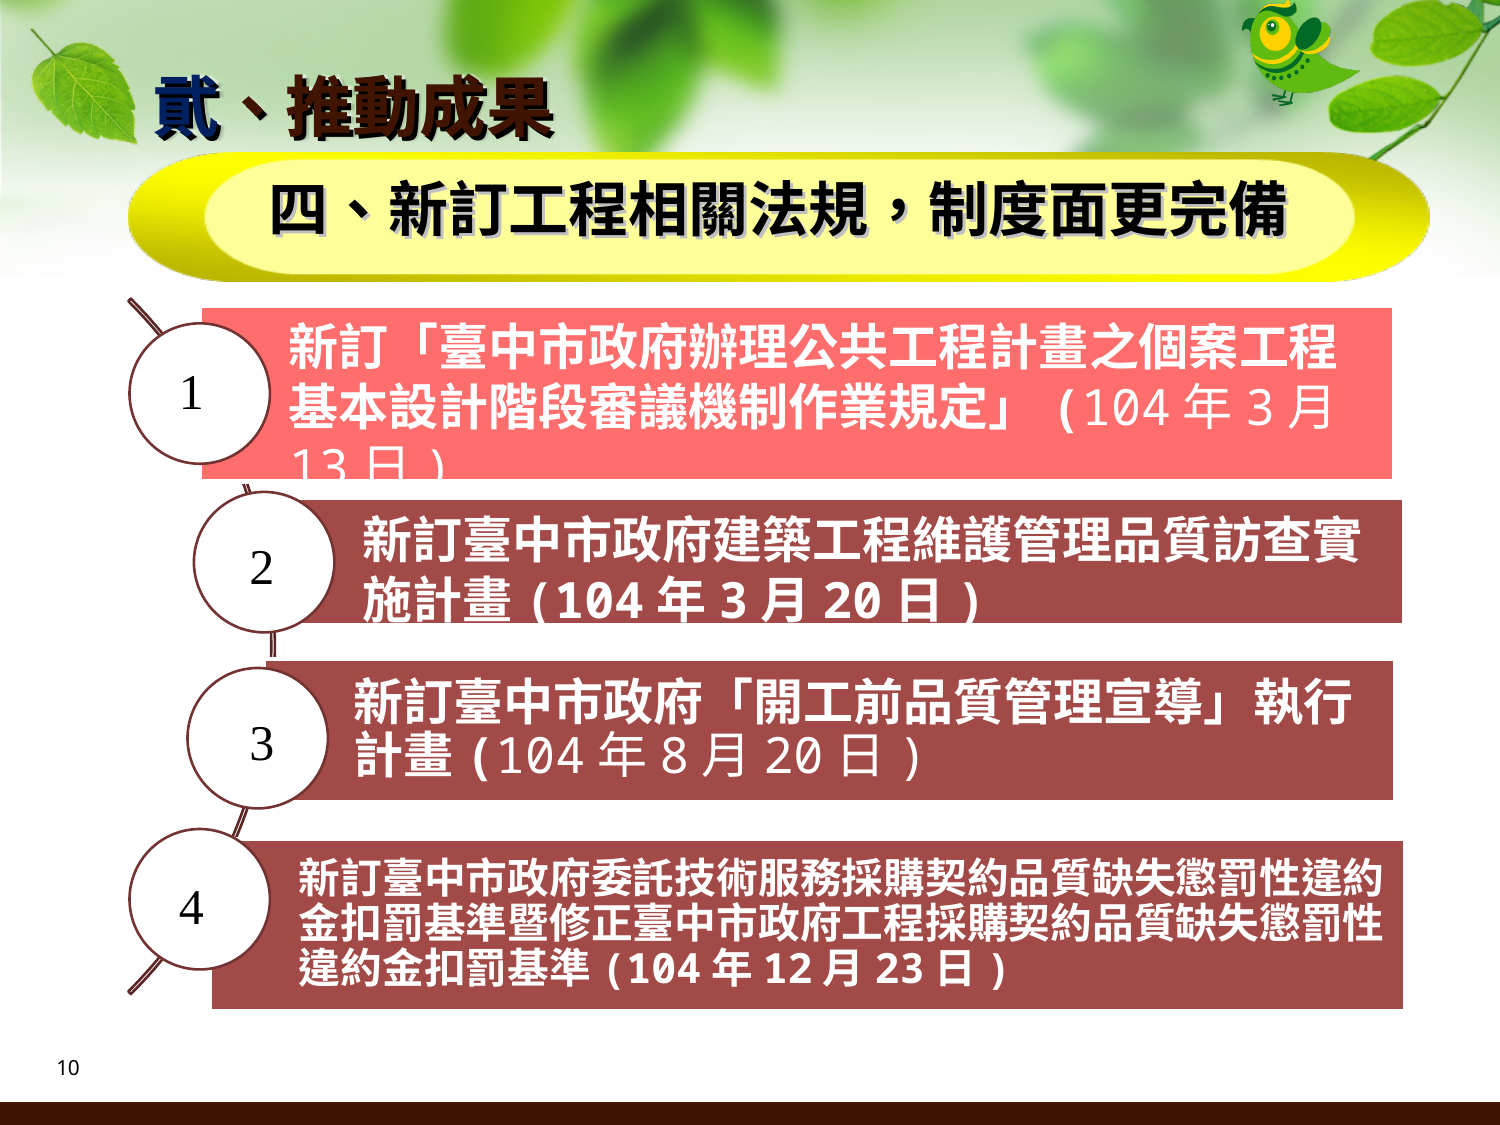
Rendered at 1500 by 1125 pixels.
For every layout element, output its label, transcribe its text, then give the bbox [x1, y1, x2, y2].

text_box 2 [234, 527, 294, 604]
picture [128, 152, 1430, 282]
text_box 10 [41, 1046, 129, 1099]
text_box 新訂臺中市政府「開工前品質管理宣導」執行計畫(104年8月20日) [264, 659, 1395, 803]
text_box 1 [164, 351, 224, 428]
text_box [129, 829, 270, 970]
text_box [187, 667, 328, 809]
text_box 新訂臺中市政府建築工程維護管理品質訪查實施計畫(104年3月20日) [295, 498, 1404, 626]
text_box 4 [164, 867, 224, 943]
text_box [193, 491, 335, 633]
text_box 新訂「臺中市政府辦理公共工程計畫之個案工程基本設計階段審議機制作業規定」(104年3月13日) [199, 305, 1395, 482]
title 貮、推動成果 [137, 57, 1325, 150]
list 四、新訂工程相關法規，制度面更完備 [199, 164, 1348, 259]
text_box 3 [234, 703, 294, 779]
text_box 新訂臺中市政府委託技術服務採購契約品質缺失懲罰性違約金扣罰基準暨修正臺中市政府工程採購契約品質缺失懲罰性違約金扣罰基準(104年12月23日) [209, 839, 1405, 1012]
text_box [129, 323, 270, 464]
